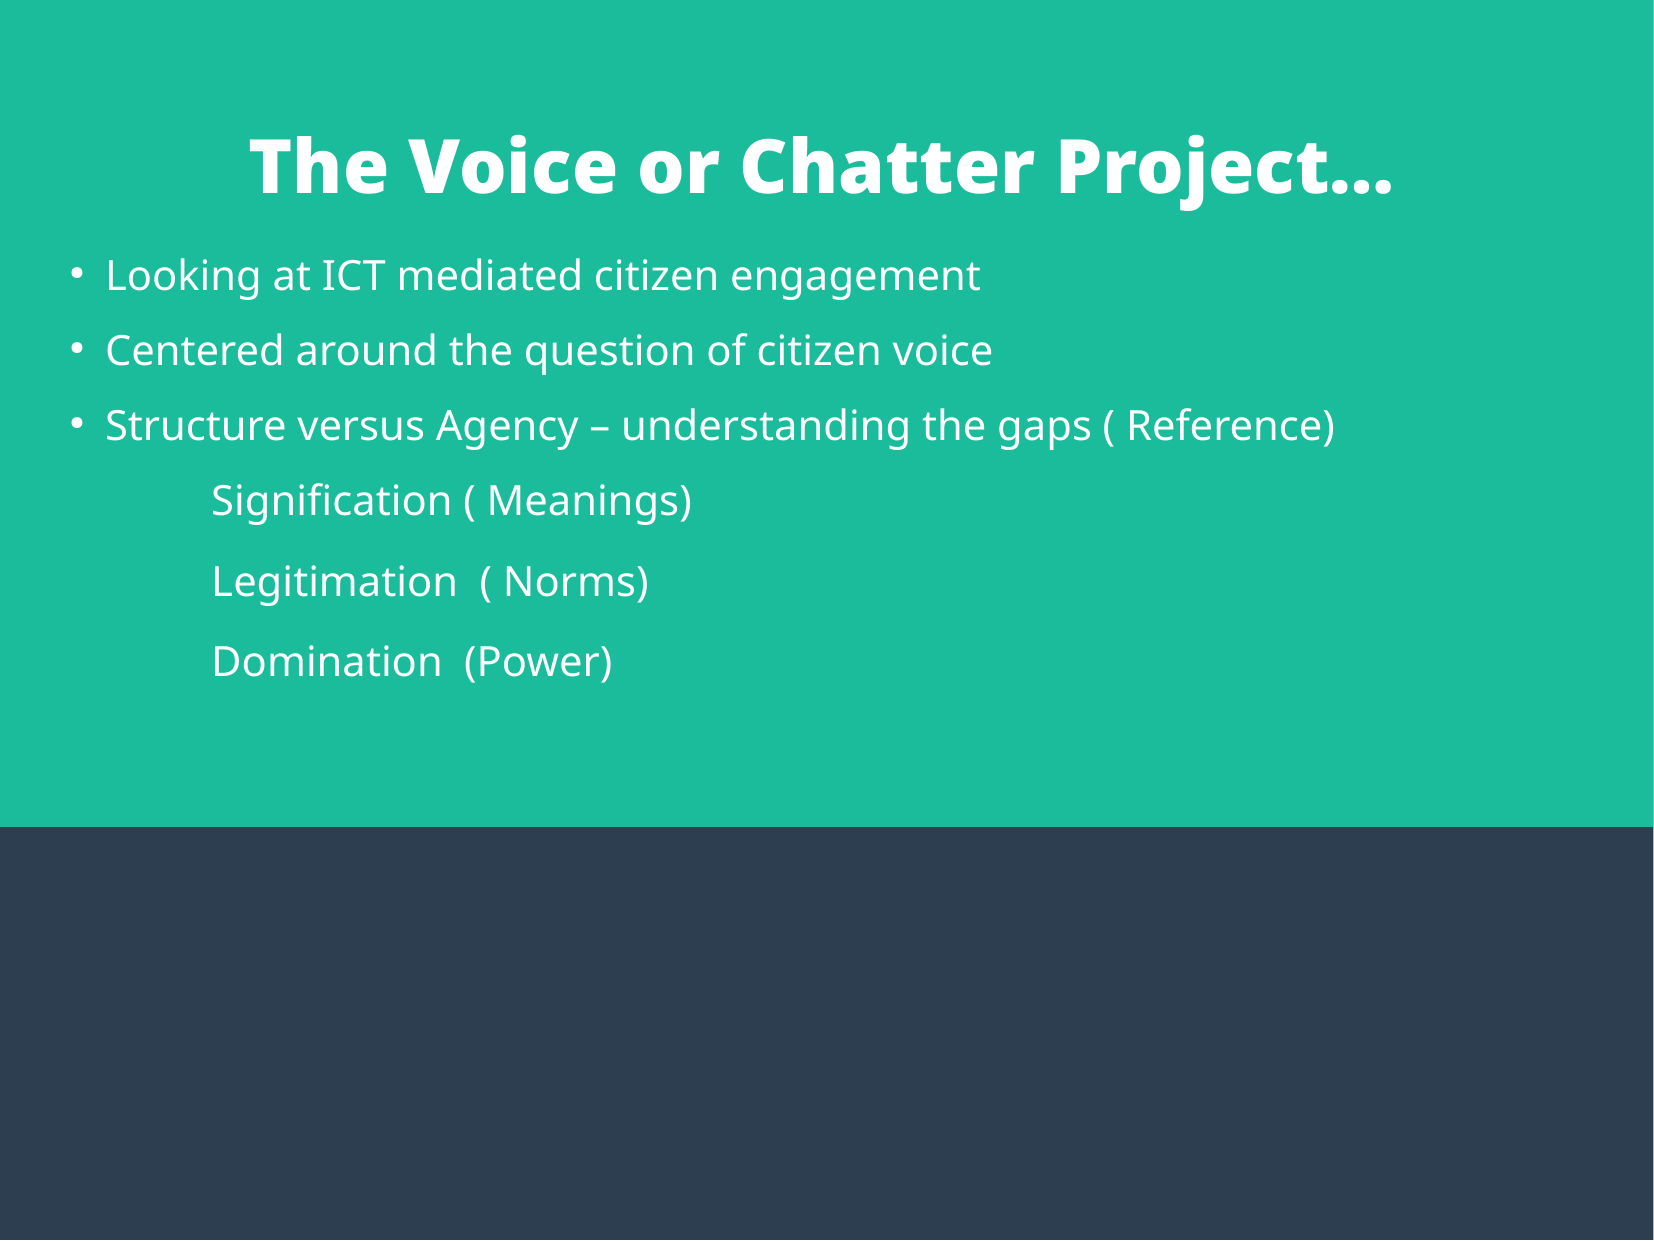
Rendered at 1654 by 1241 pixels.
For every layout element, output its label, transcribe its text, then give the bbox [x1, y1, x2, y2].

title The Voice or Chatter Project… [54, 60, 1591, 218]
list Looking at ICT mediated citizen engagement Centered around the question of citizen voice Structure versus Agency – understanding the gaps ( Reference) Signification ( Meanings) Legitimation ( Norms) Domination (Power) [69, 245, 1606, 1066]
